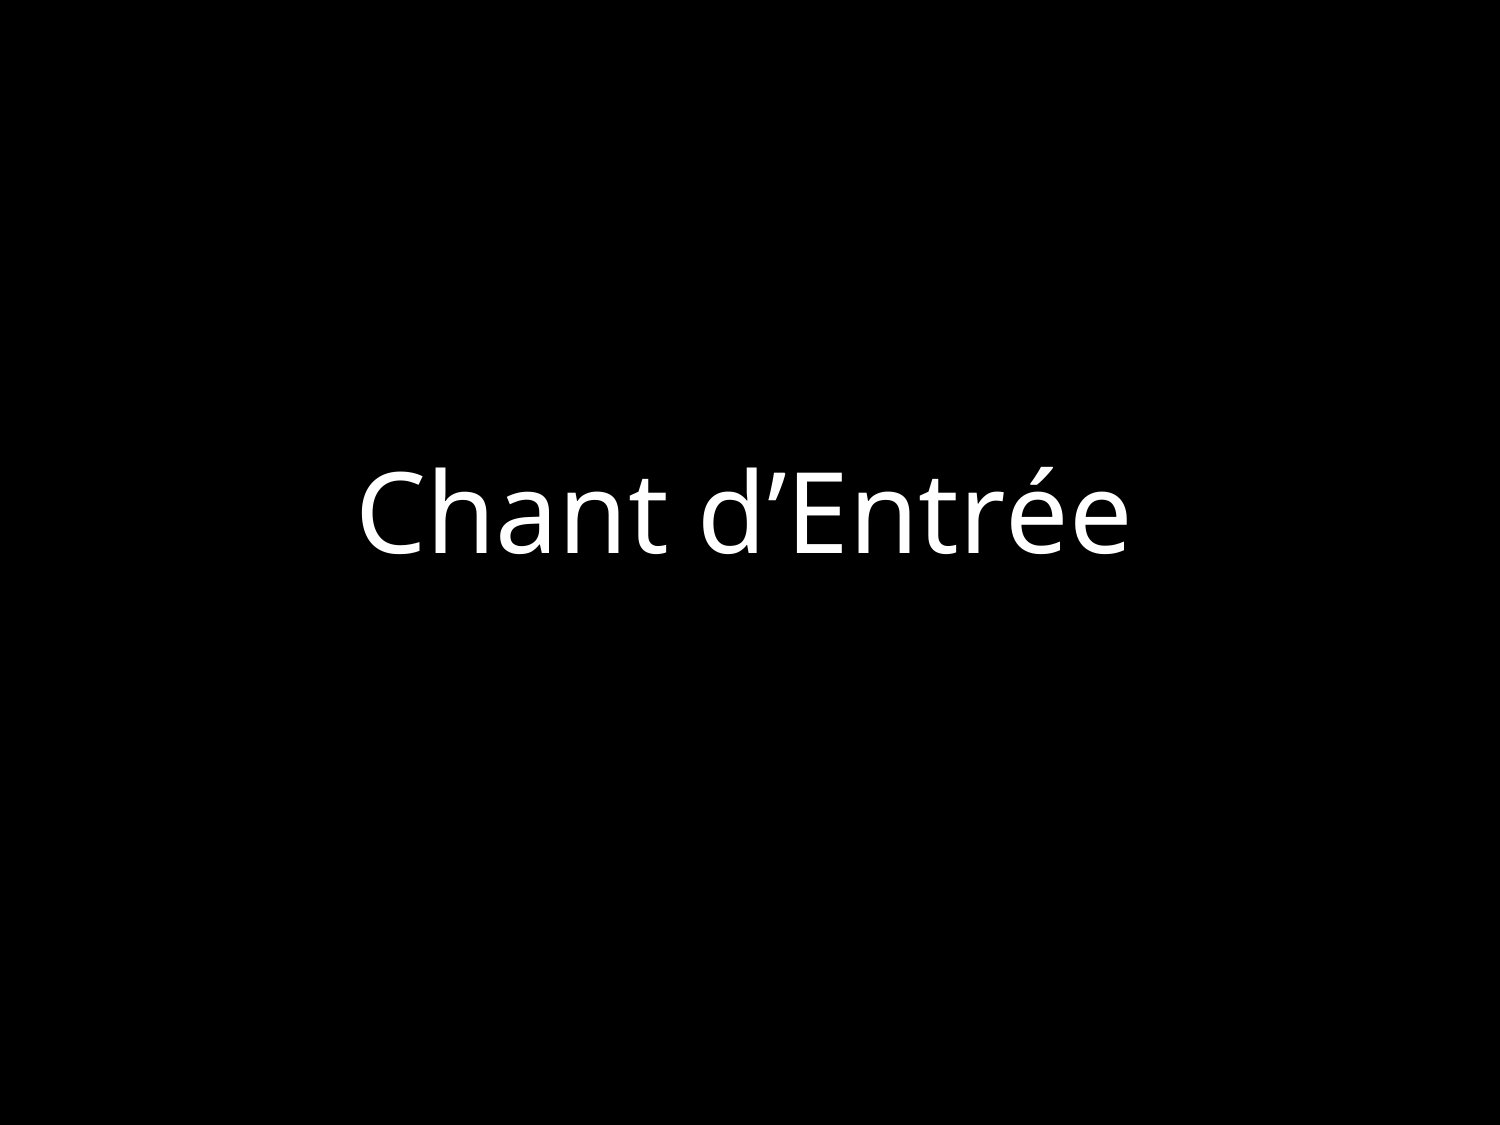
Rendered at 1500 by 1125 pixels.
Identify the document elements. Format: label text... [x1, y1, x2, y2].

text_box Chant d’Entrée [29, 66, 1459, 591]
